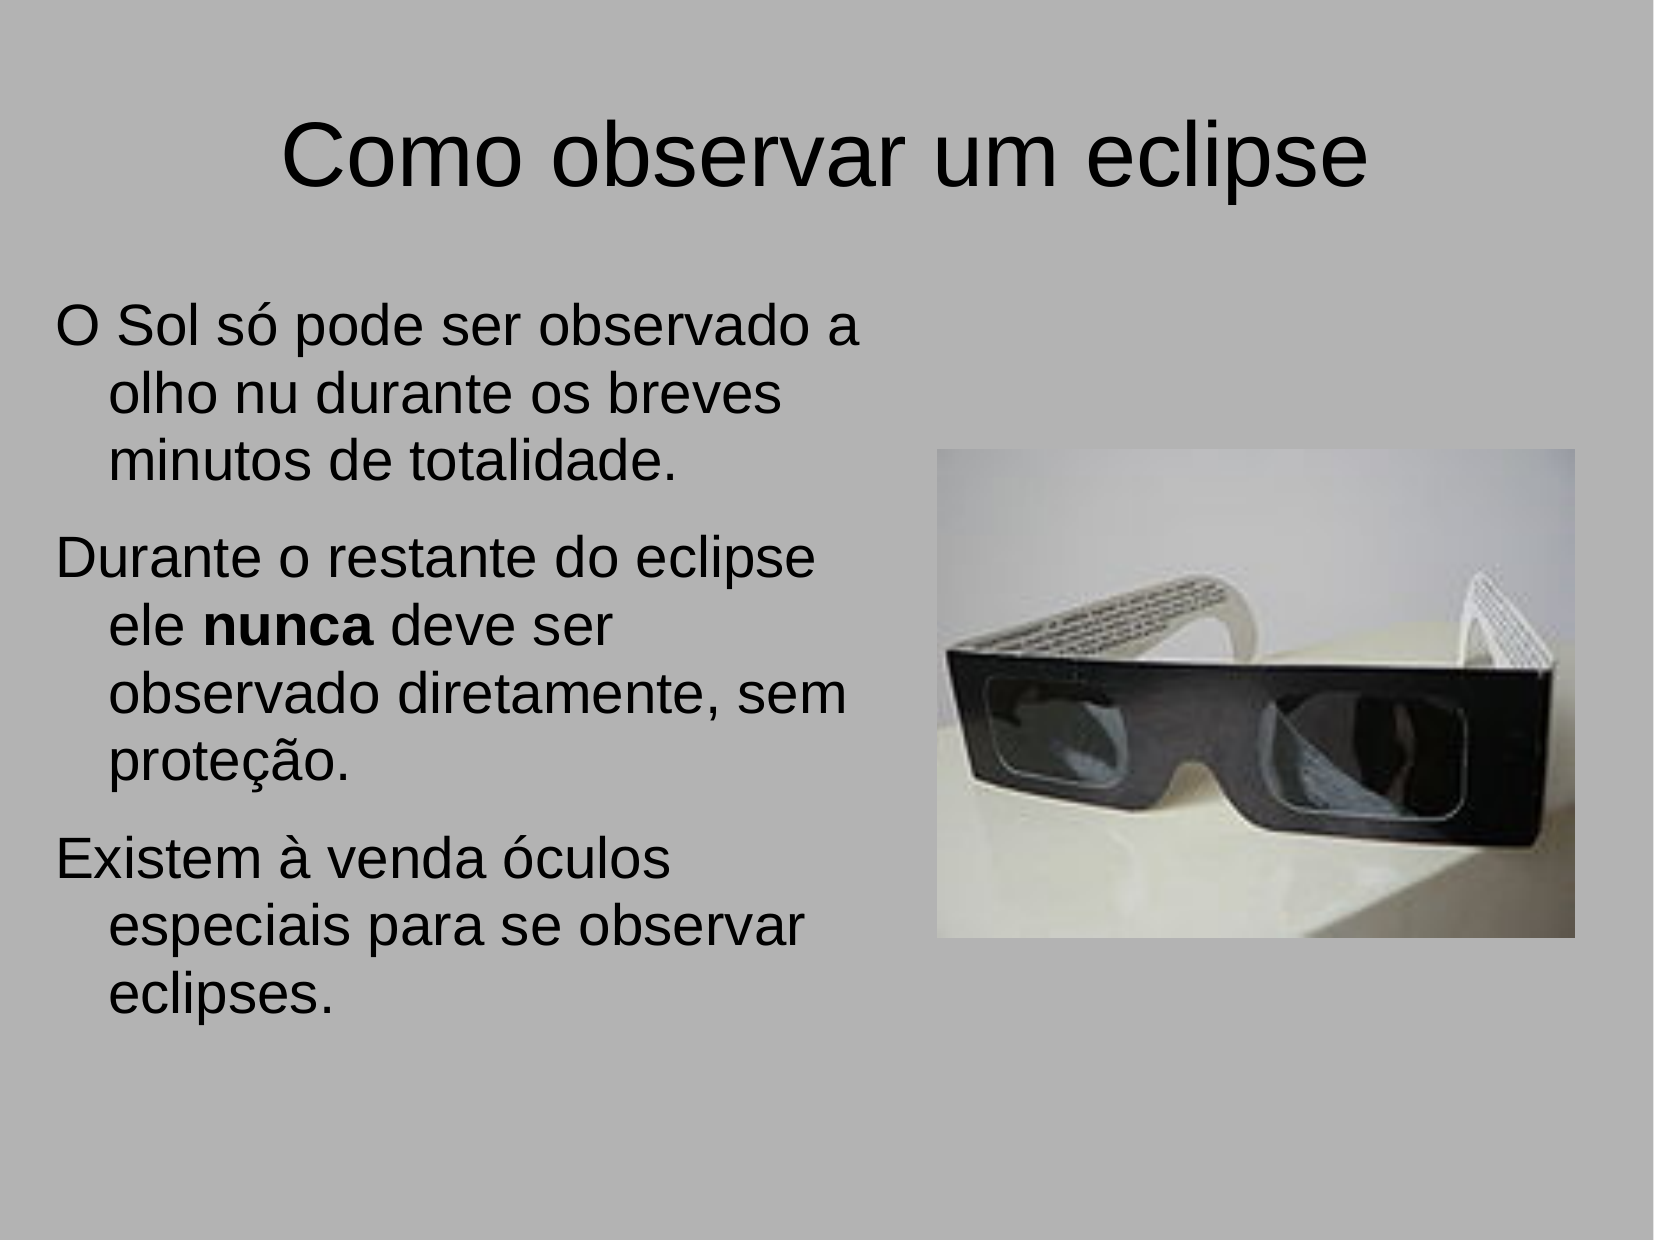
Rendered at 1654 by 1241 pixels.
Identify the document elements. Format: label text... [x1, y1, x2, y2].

list O Sol só pode ser observado a olho nu durante os breves minutos de totalidade. Durante o restante do eclipse ele nunca deve ser observado diretamente, sem proteção. Existem à venda óculos especiais para se observar eclipses. [37, 290, 844, 1104]
picture [844, 290, 1575, 1109]
title Como observar um eclipse [82, 49, 1571, 257]
